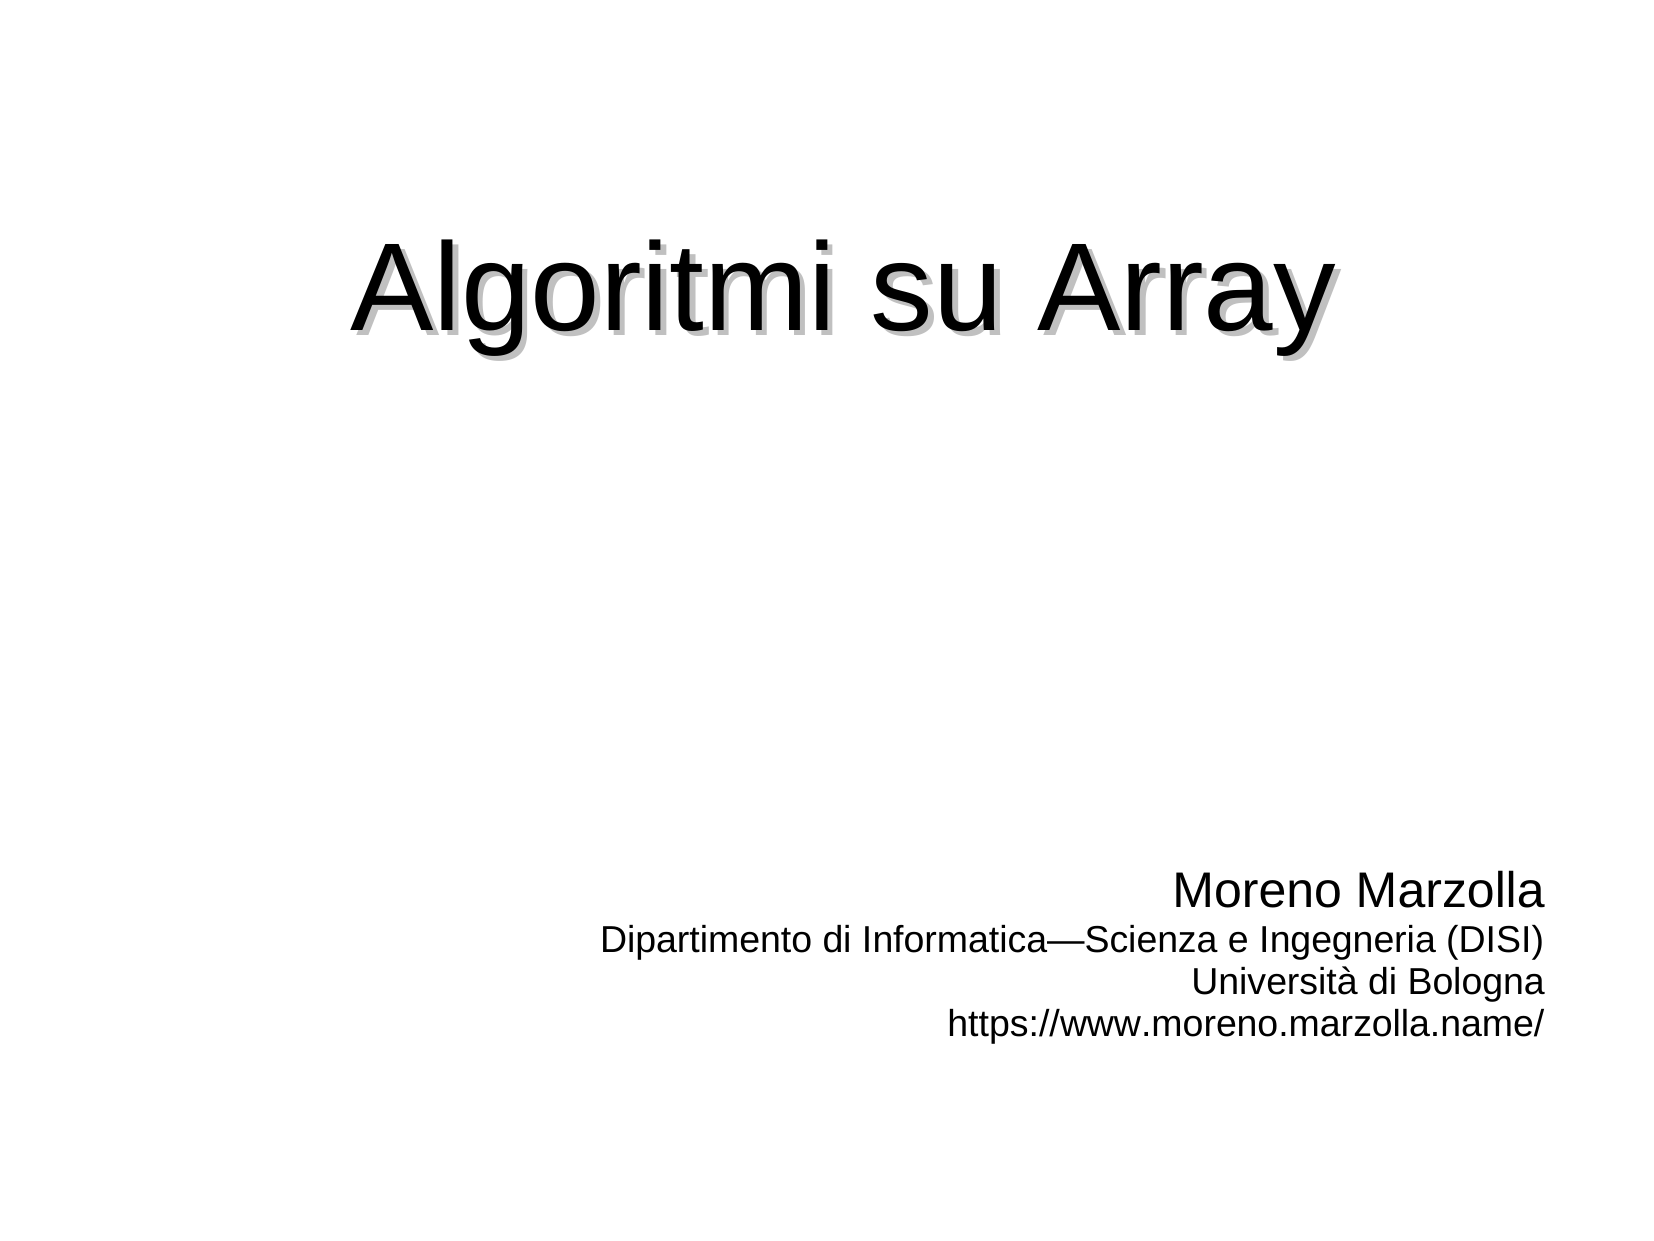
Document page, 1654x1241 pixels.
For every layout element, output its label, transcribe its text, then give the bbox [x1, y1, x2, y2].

text_box Moreno Marzolla Dipartimento di Informatica—Scienza e Ingegneria (DISI) Università di Bologna https://www.moreno.marzolla.name/ [600, 862, 1545, 1045]
text_box Algoritmi su Array [75, 147, 1613, 426]
